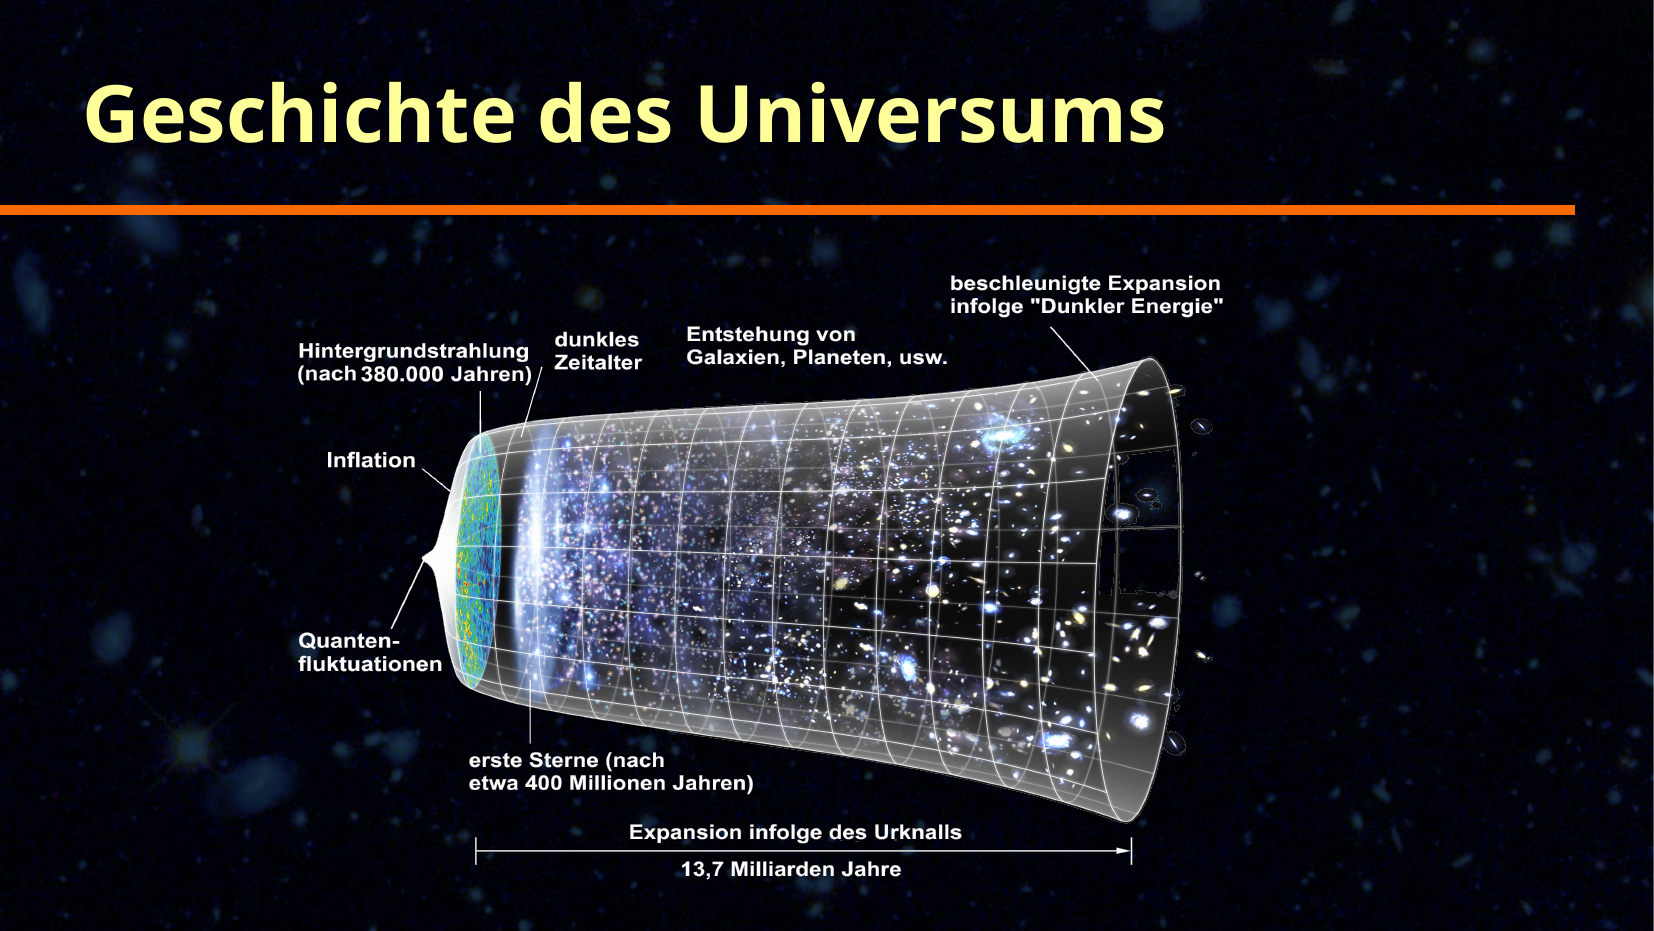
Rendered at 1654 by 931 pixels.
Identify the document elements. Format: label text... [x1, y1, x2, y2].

picture [0, 0, 1654, 931]
title Geschichte des Universums [82, 37, 1571, 193]
